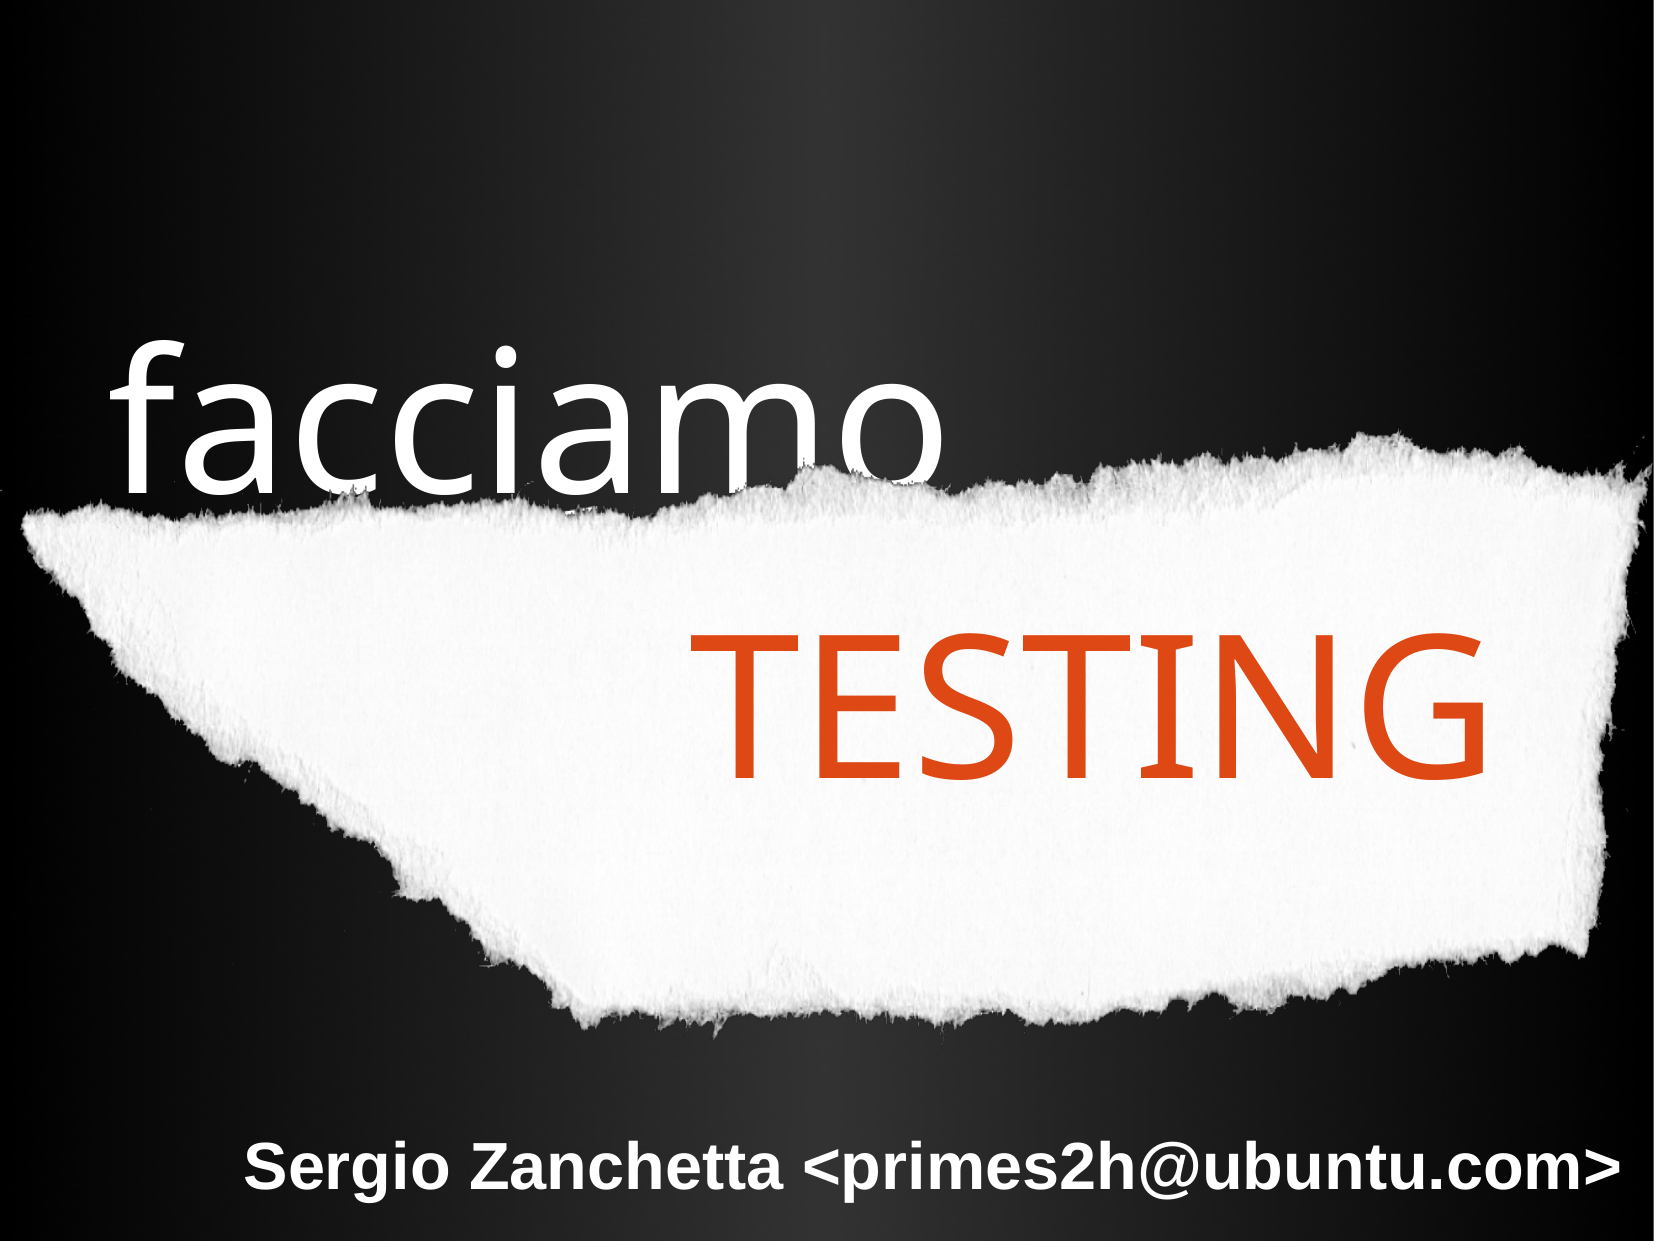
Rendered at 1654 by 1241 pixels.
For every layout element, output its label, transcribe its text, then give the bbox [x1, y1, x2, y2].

text_box facciamo [93, 271, 943, 416]
picture [0, 0, 1654, 1241]
text_box TESTING [507, 557, 1514, 797]
text_box Sergio Zanchetta <primes2h@ubuntu.com> [10, 1057, 1639, 1213]
